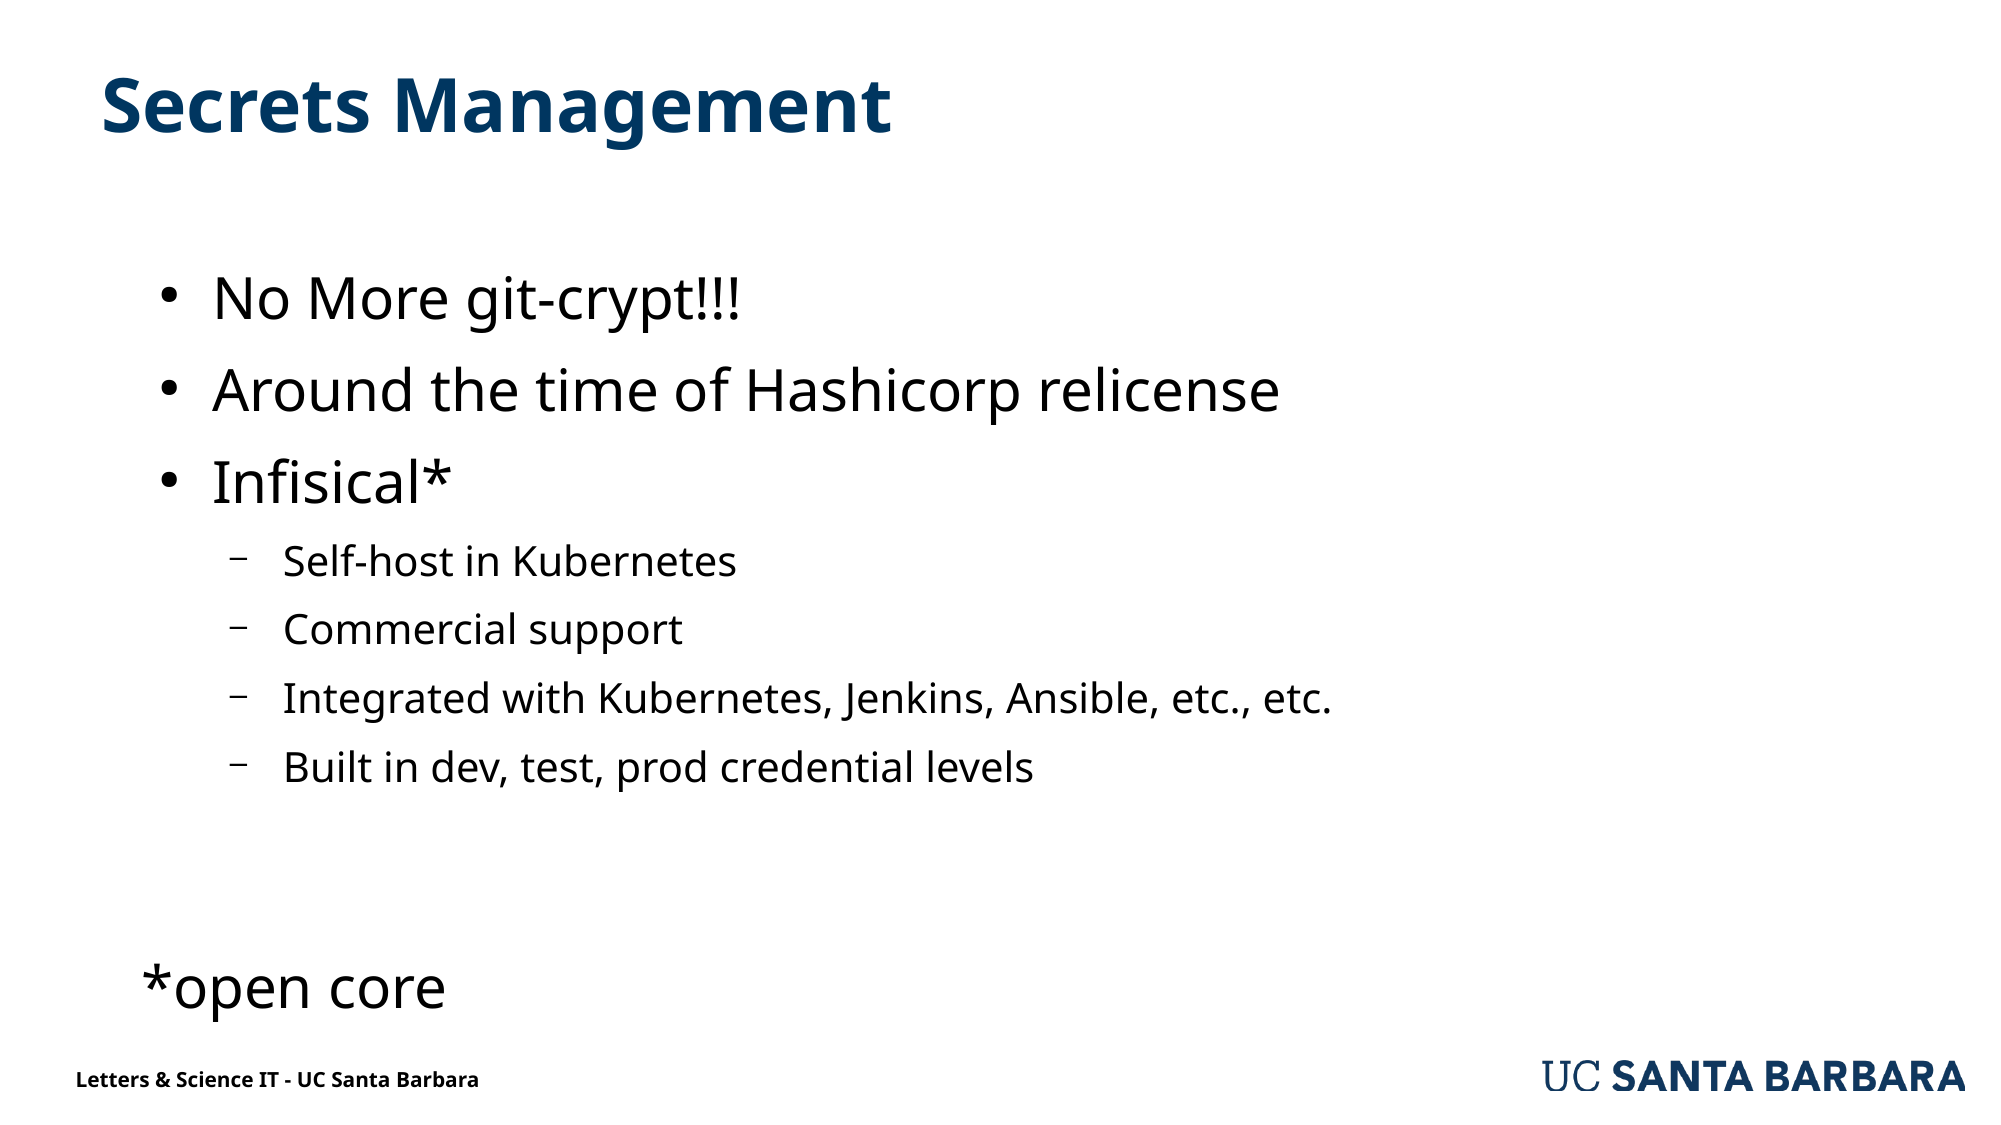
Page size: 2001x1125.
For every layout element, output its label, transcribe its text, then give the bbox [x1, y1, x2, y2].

title Secrets Management [86, 59, 1914, 158]
list No More git-crypt!!! Around the time of Hashicorp relicense Infisical* Self-host in Kubernetes Commercial support Integrated with Kubernetes, Jenkins, Ansible, etc., etc. Built in dev, test, prod credential levels *open core [126, 261, 1876, 976]
